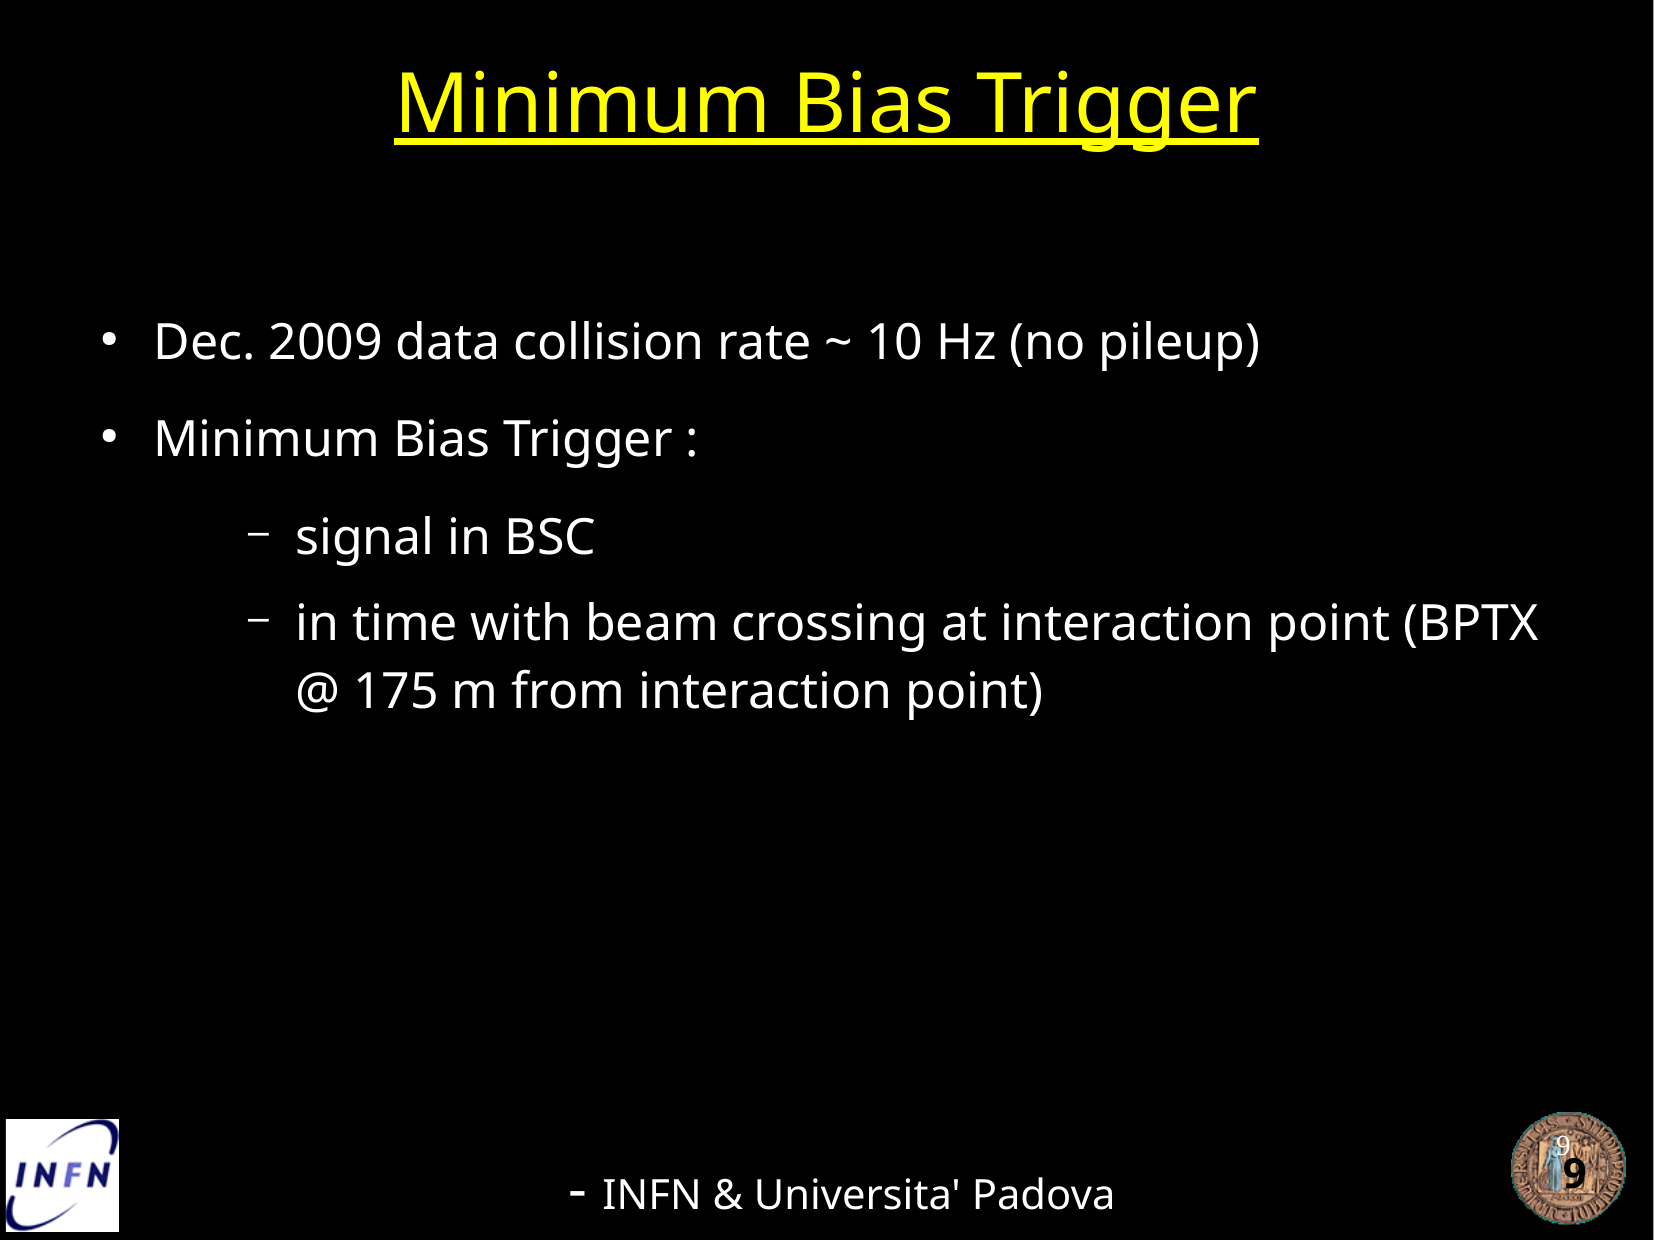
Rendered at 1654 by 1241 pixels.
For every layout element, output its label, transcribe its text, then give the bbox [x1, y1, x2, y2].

picture [1571, 1163, 1578, 1173]
picture [1571, 1174, 1579, 1183]
picture [5, 1119, 119, 1232]
picture [1571, 1111, 1626, 1226]
list Dec. 2009 data collision rate ~ 10 Hz (no pileup) Minimum Bias Trigger : signal in BSC in time with beam crossing at interaction point (BPTX @ 175 m from interaction point) [82, 305, 1571, 1227]
title Minimum Bias Trigger [82, 43, 1571, 157]
